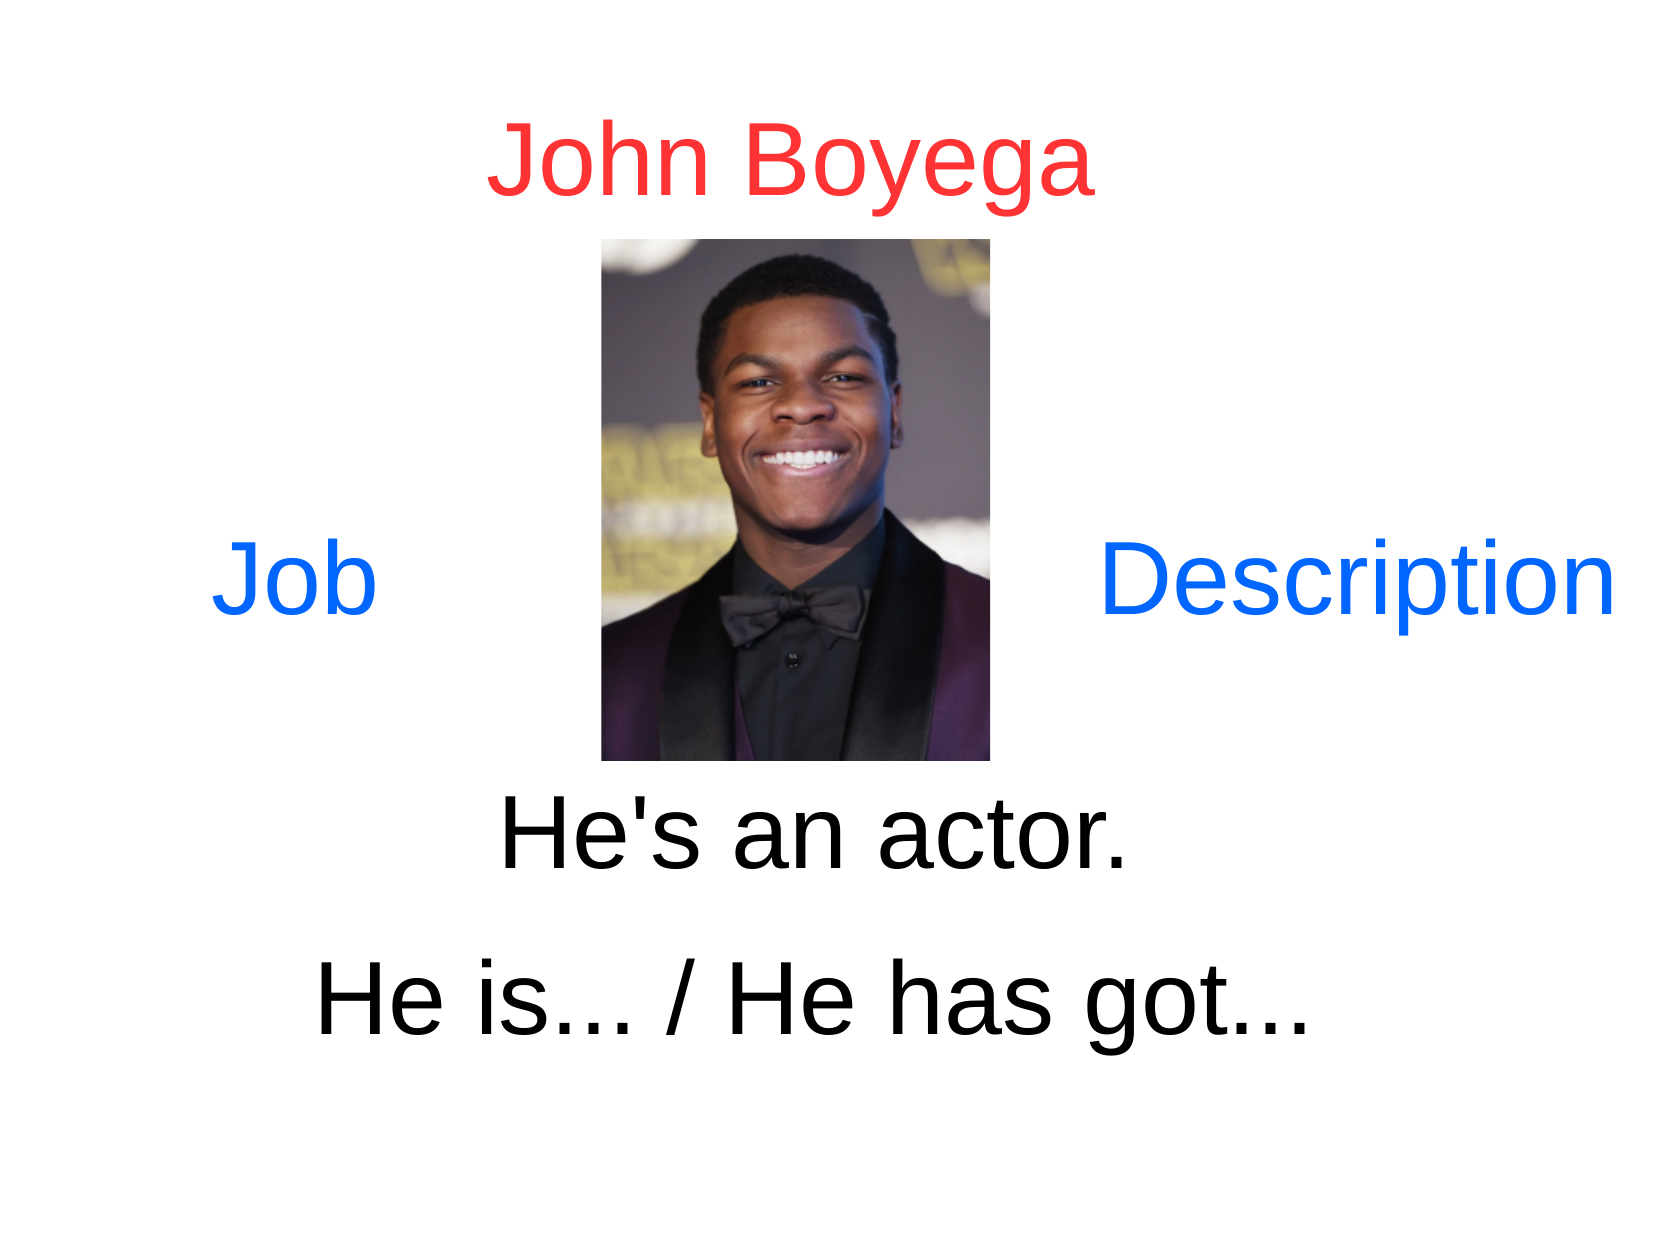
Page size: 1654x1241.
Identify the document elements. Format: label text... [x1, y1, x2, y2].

text_box Job [337, 568, 343, 605]
text_box Job [248, 507, 343, 650]
text_box He is... / He has got... [248, 921, 1382, 1075]
text_box John Boyega [224, 82, 1359, 237]
text_box He's an actor. [248, 755, 1382, 910]
picture [601, 239, 991, 761]
text_box Description [1311, 507, 1406, 650]
